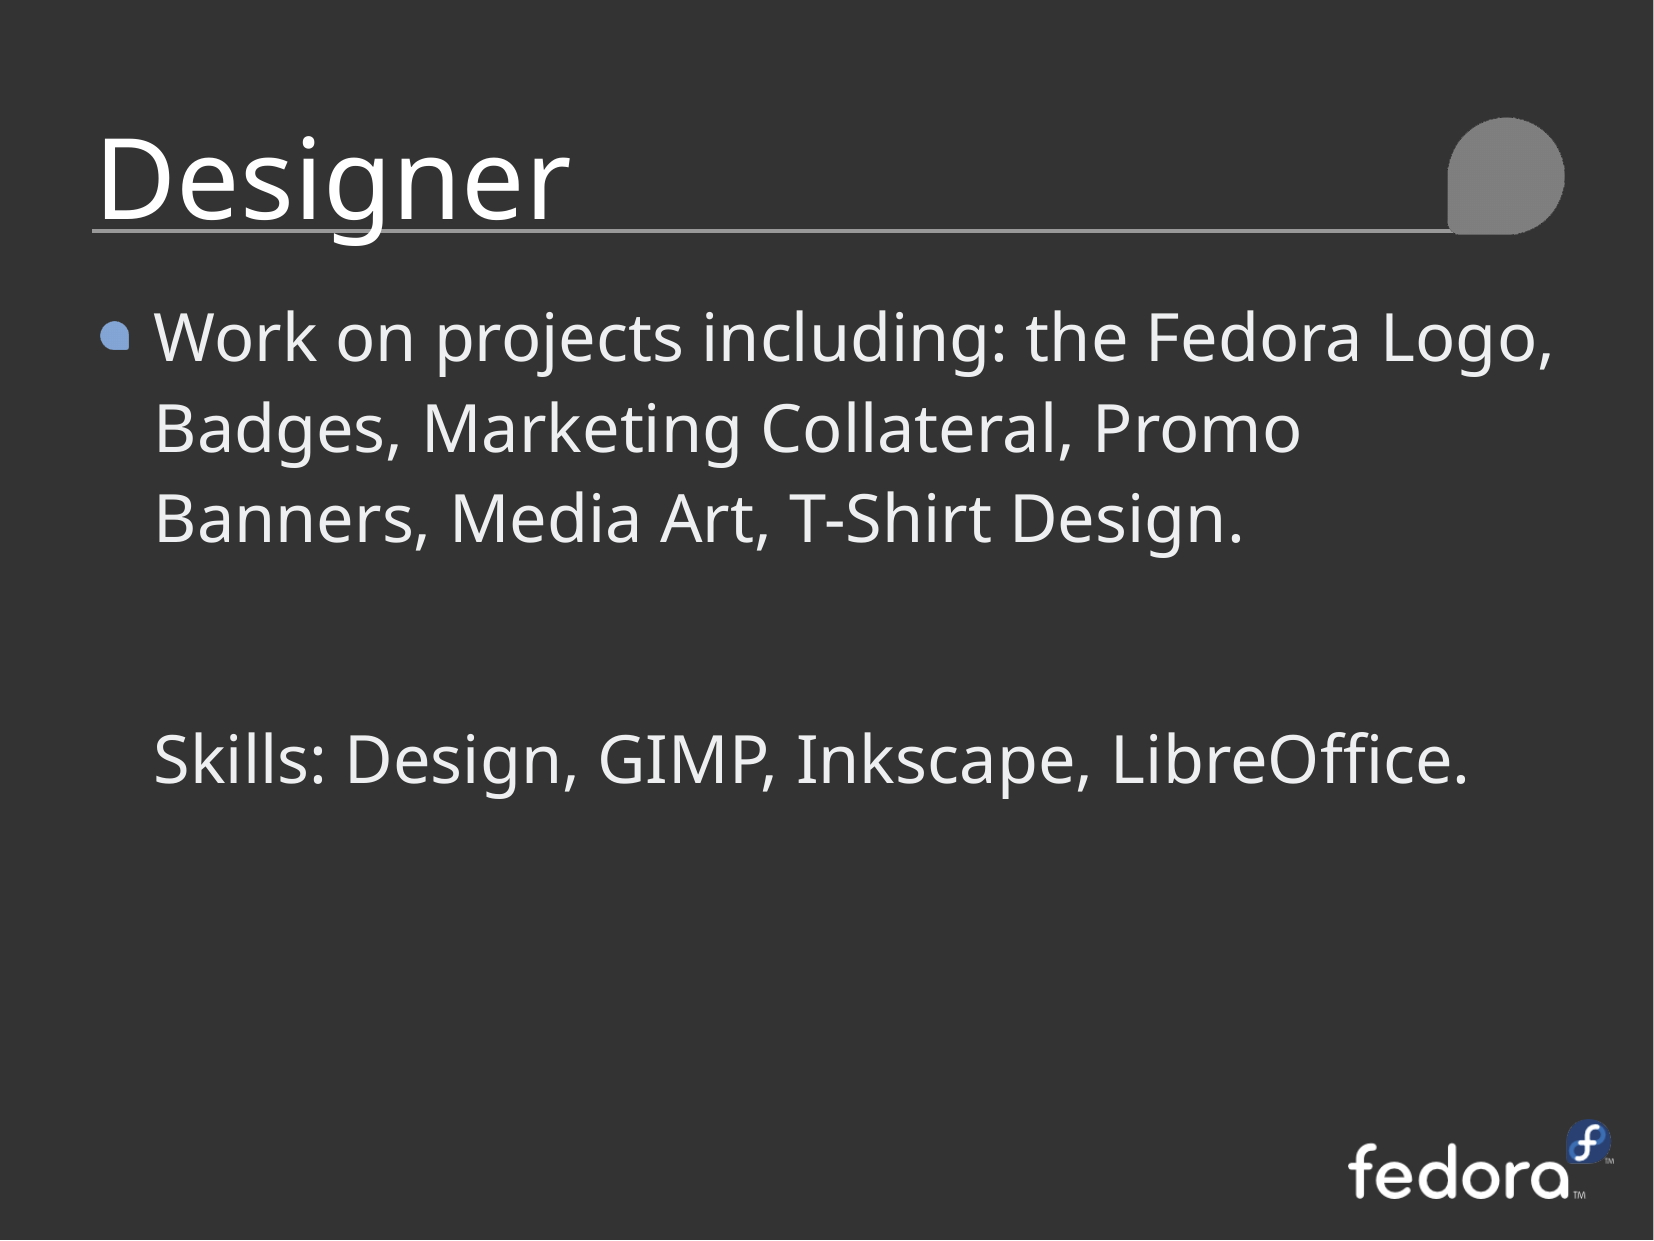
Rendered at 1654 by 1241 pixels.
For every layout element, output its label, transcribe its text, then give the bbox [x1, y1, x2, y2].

title Designer [94, 100, 1426, 251]
picture [1447, 117, 1565, 235]
list Work on projects including: the Fedora Logo, Badges, Marketing Collateral, Promo Banners, Media Art, T-Shirt Design. Skills: Design, GIMP, Inkscape, LibreOffice. [82, 290, 1571, 1094]
picture [1348, 1119, 1614, 1199]
